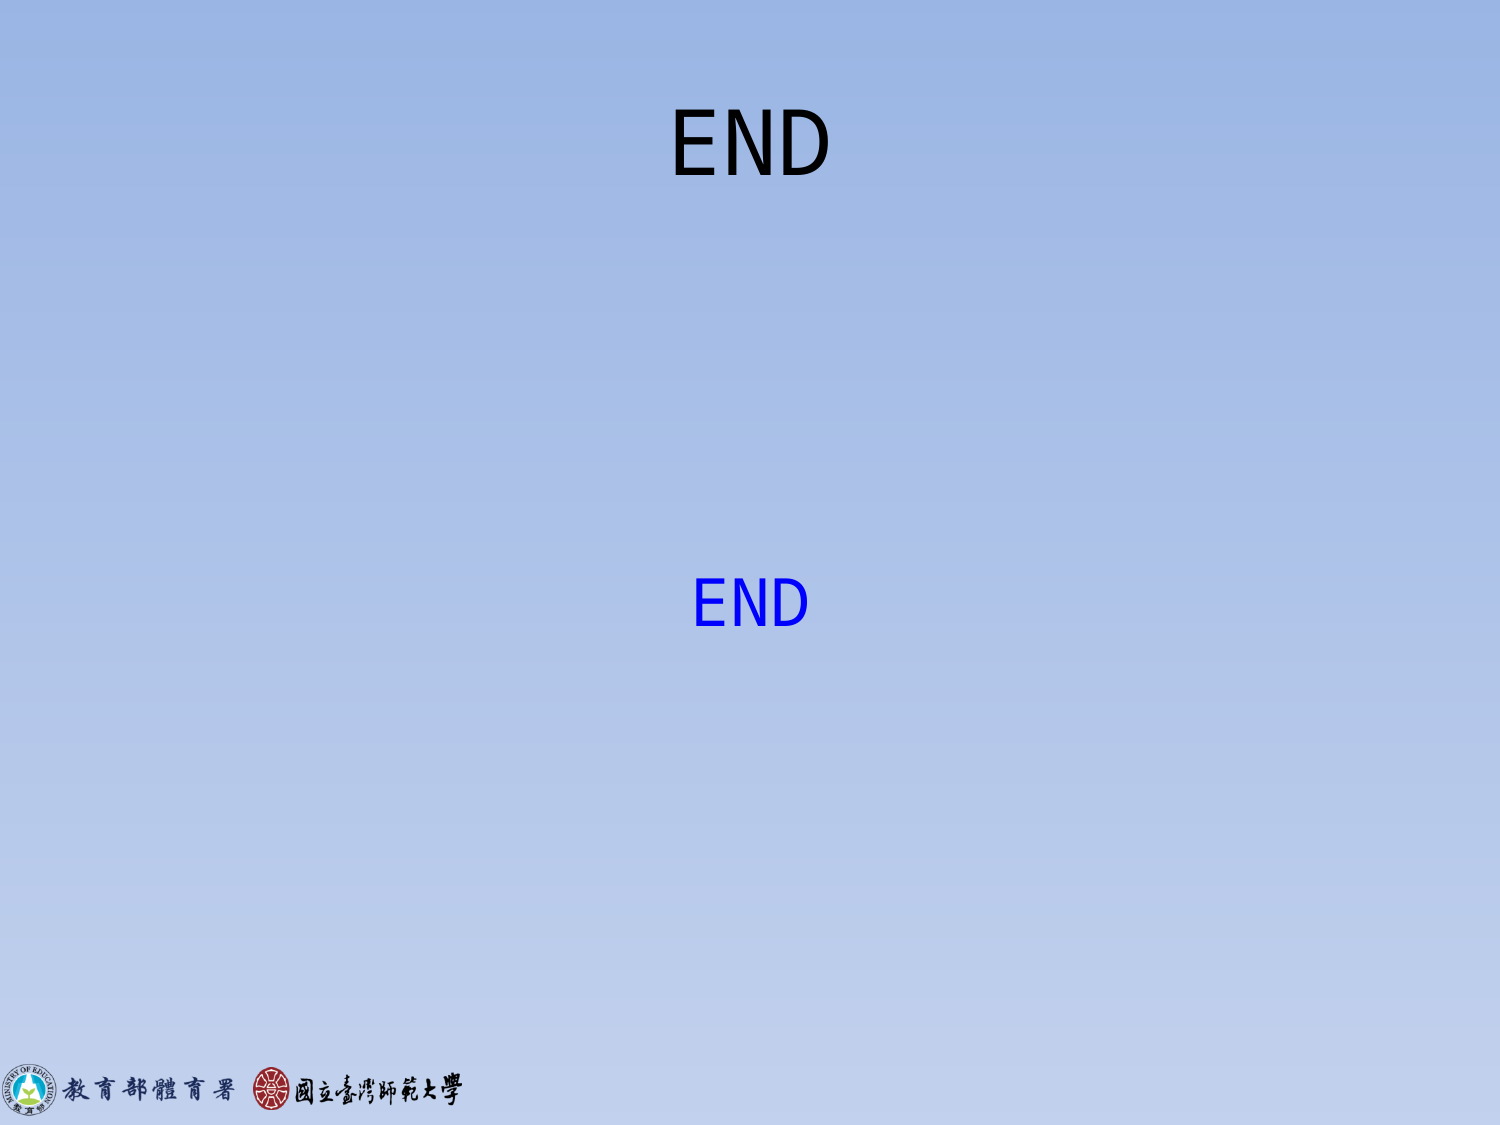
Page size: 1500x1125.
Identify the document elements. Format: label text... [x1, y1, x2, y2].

list END [75, 262, 1426, 1005]
title END [75, 45, 1426, 233]
